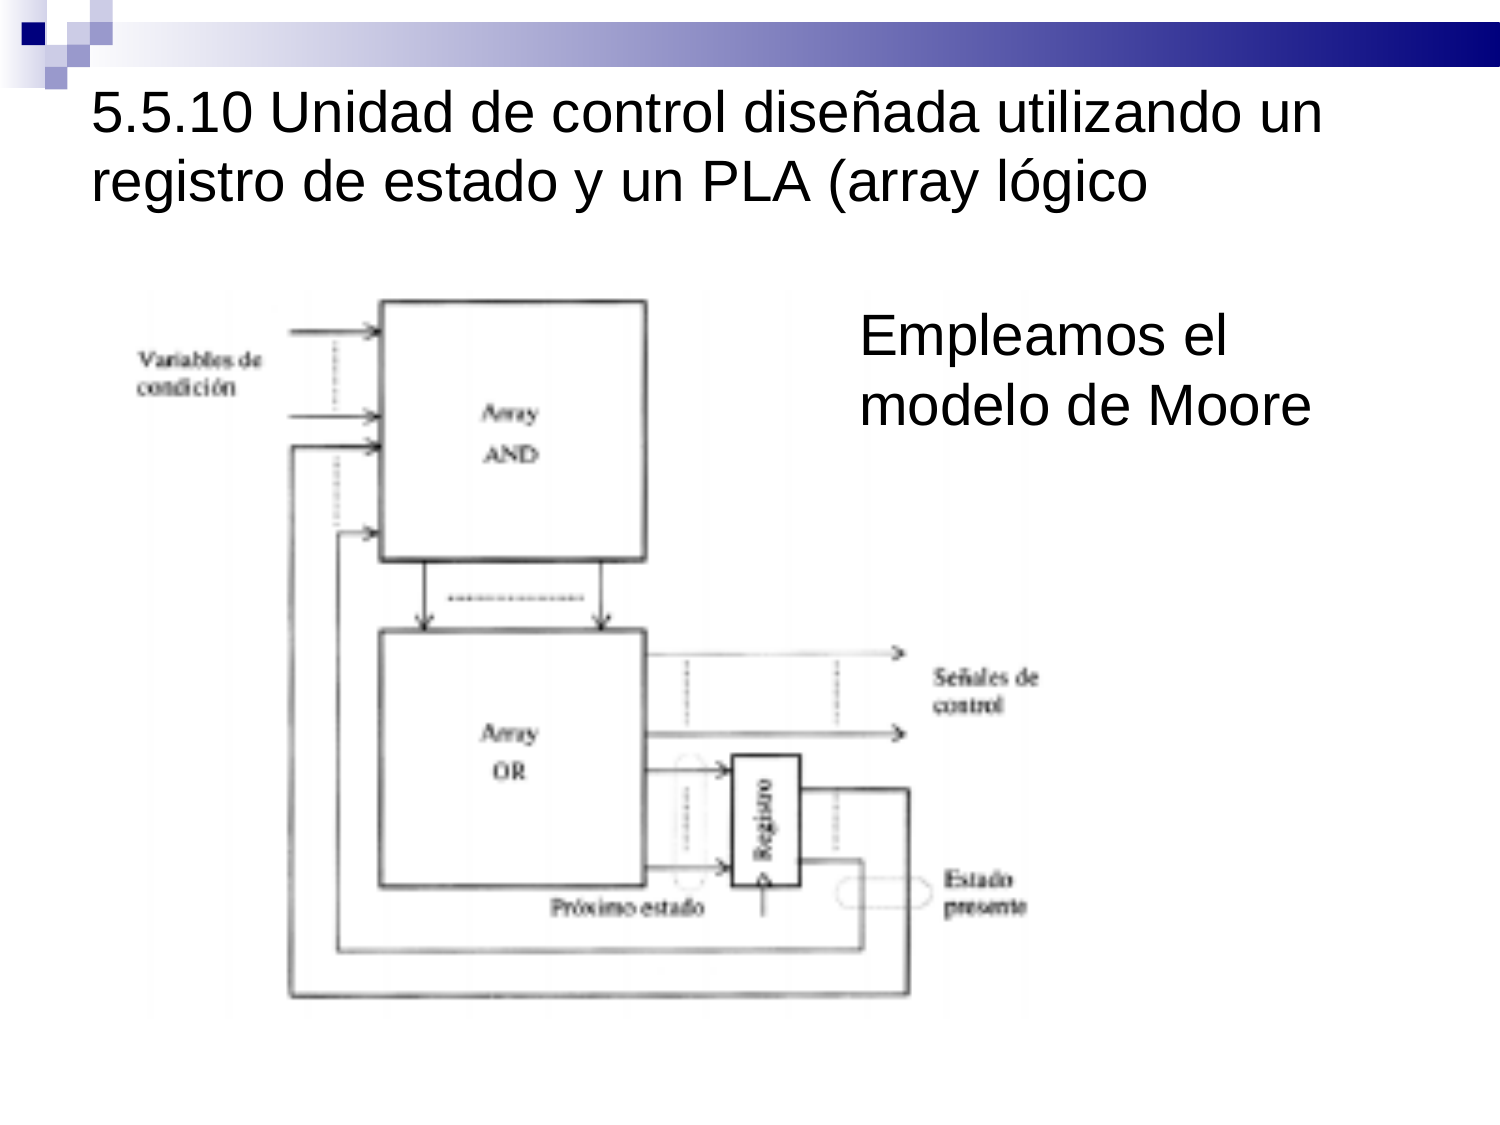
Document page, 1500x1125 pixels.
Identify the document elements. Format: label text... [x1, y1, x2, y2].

text_box Empleamos el modelo de Moore [844, 267, 1436, 468]
title 5.5.10 Unidad de control diseñada utilizando un registro de estado y un PLA (array lógico programable)‏ [76, 65, 1436, 267]
picture [41, 220, 1152, 1027]
